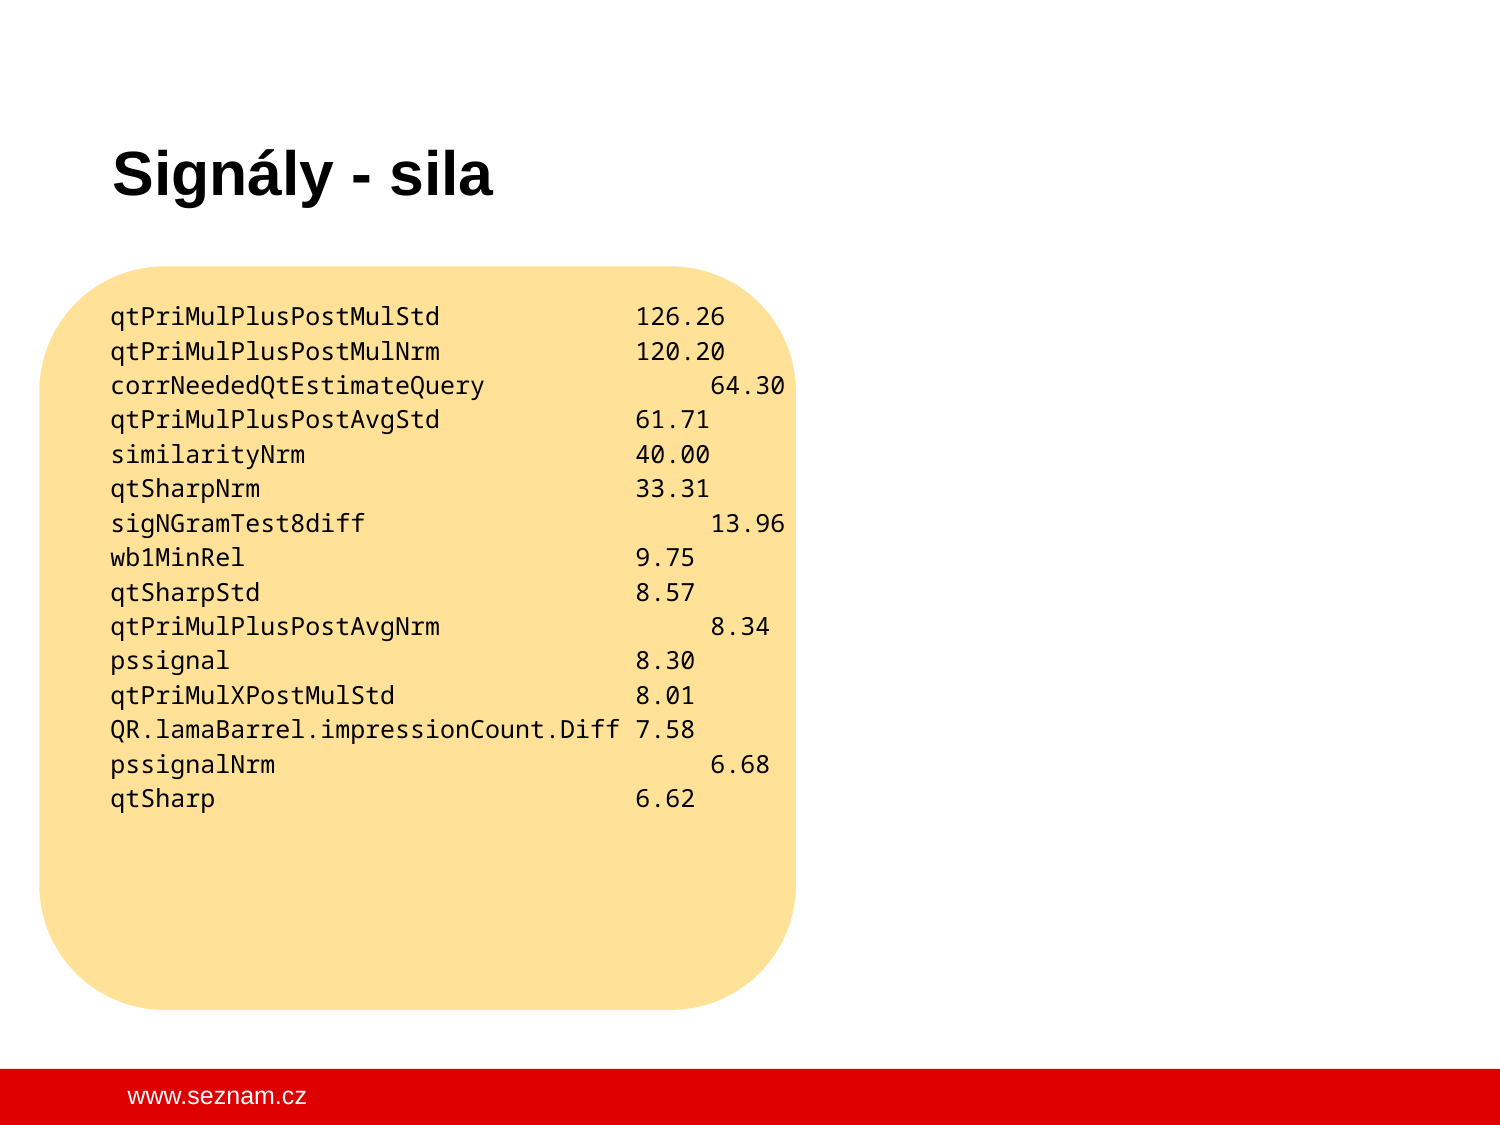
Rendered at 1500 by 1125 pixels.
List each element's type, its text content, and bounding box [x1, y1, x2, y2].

text_box Signály - sila [112, 84, 1388, 257]
text_box [40, 267, 750, 996]
text_box qtPriMulPlusPostMulStd 126.26 qtPriMulPlusPostMulNrm 120.20 corrNeededQtEstimateQuery 64.30 qtPriMulPlusPostAvgStd 61.71 similarityNrm 40.00 qtSharpNrm 33.31 sigNGramTest8diff 13.96 wb1MinRel 9.75 qtSharpStd 8.57 qtPriMulPlusPostAvgNrm 8.34 pssignal 8.30 qtPriMulXPostMulStd 8.01 QR.lamaBarrel.impressionCount.Diff 7.58 pssignalNrm 6.68 qtSharp 6.62 [110, 296, 1459, 1037]
